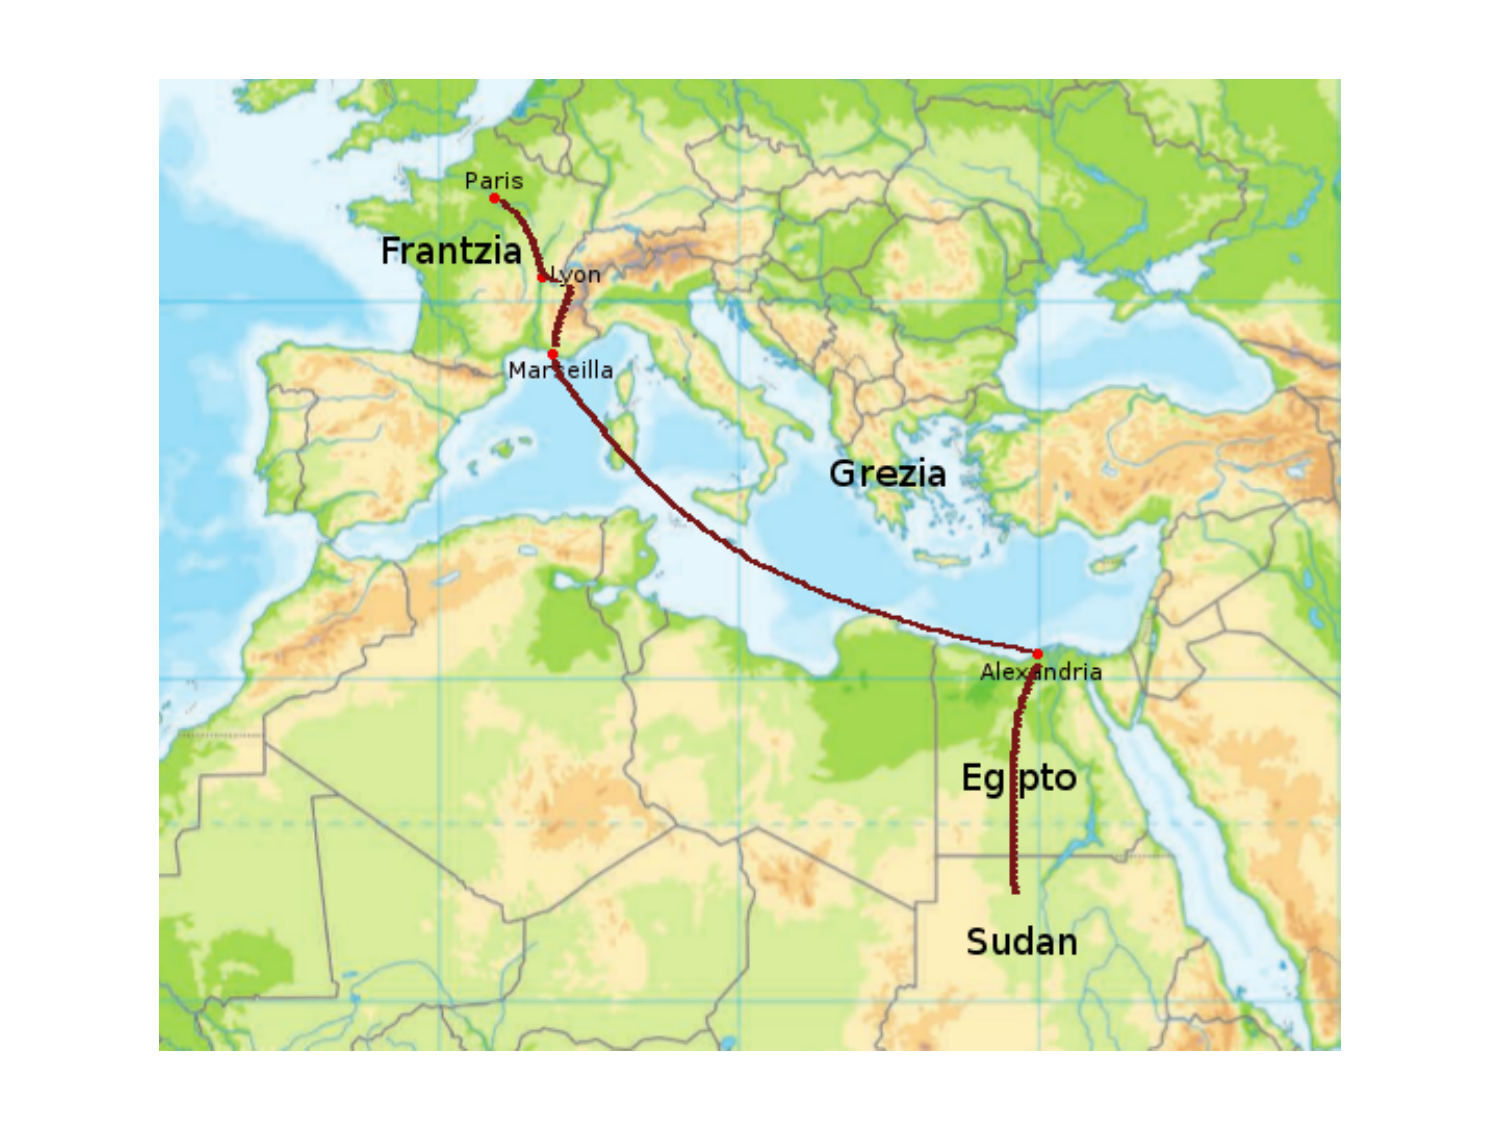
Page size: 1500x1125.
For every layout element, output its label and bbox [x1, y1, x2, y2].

picture [159, 79, 1341, 1051]
